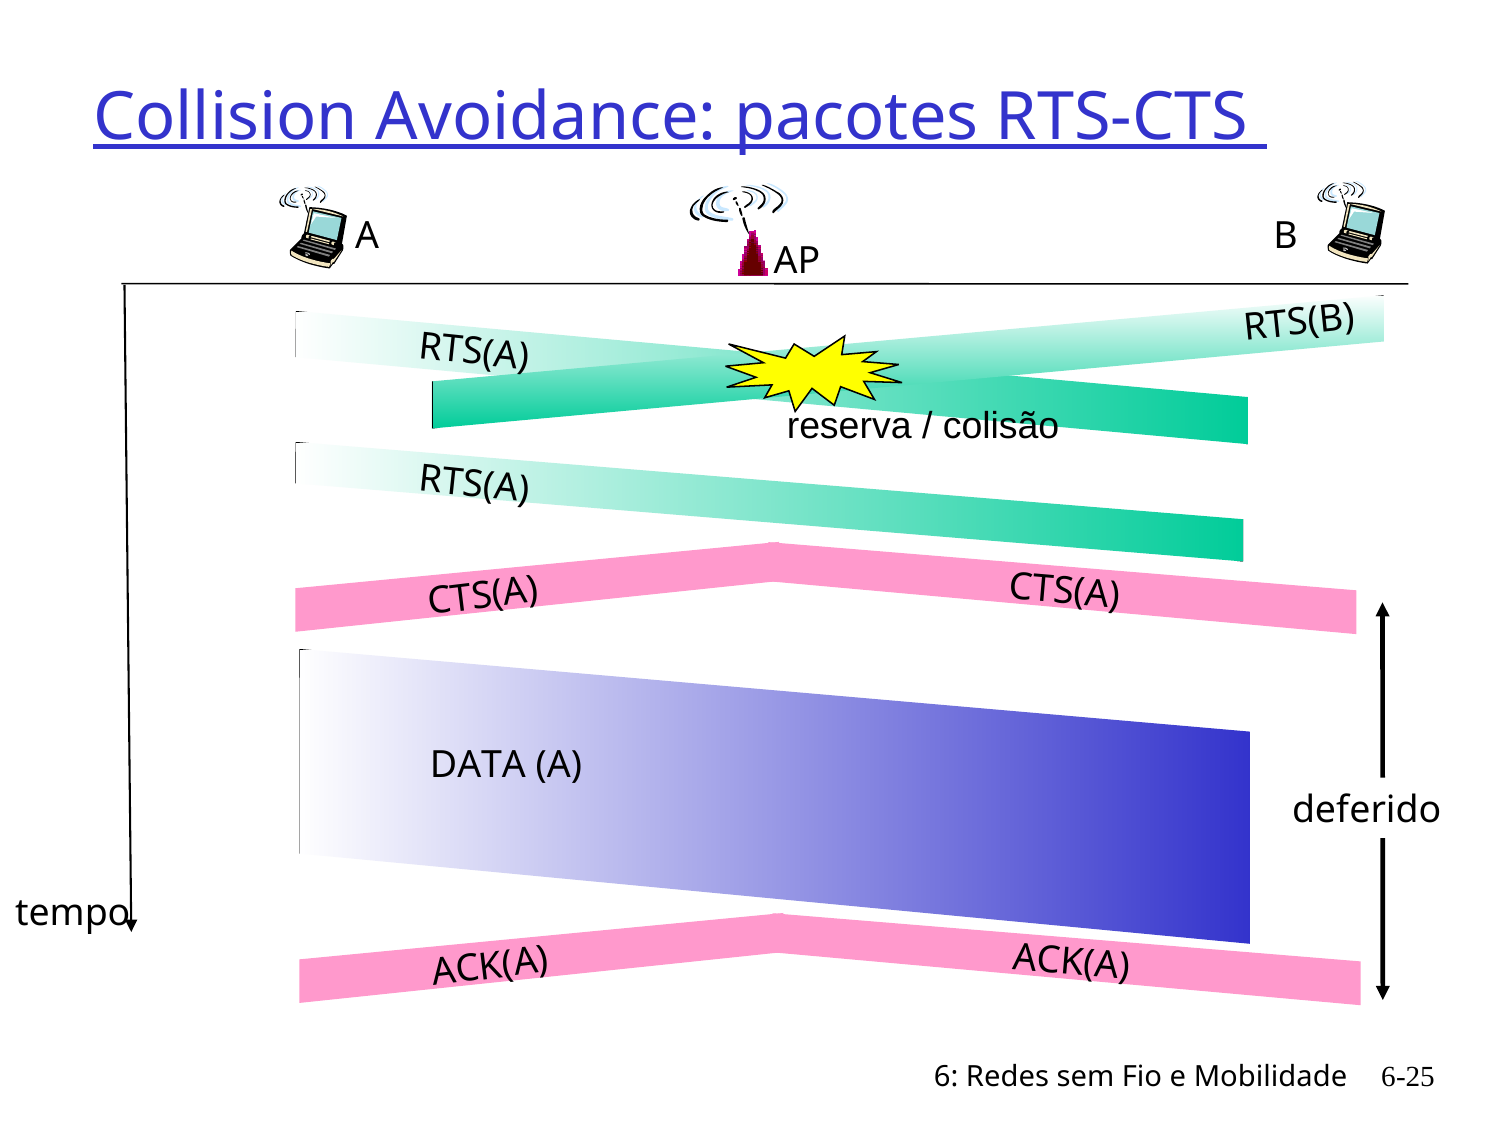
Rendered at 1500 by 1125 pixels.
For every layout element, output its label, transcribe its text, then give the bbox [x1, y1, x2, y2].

text_box [732, 197, 739, 206]
text_box ACK(A) [413, 924, 567, 1003]
text_box [740, 183, 789, 214]
text_box [431, 309, 1231, 429]
picture [1317, 180, 1385, 264]
text_box [295, 441, 407, 493]
text_box 6: Redes sem Fio e Mobilidade [728, 1050, 1339, 1125]
text_box tempo [0, 880, 146, 941]
text_box ACK(A) [995, 922, 1148, 997]
text_box reserva / colisão [772, 392, 1235, 454]
picture [738, 230, 768, 276]
text_box [299, 948, 419, 1003]
text_box [551, 541, 996, 605]
text_box AP [758, 285, 836, 290]
text_box [295, 577, 414, 632]
text_box B [1258, 203, 1313, 265]
text_box [299, 648, 1251, 944]
text_box RTS(A) [401, 311, 548, 387]
text_box [544, 462, 1183, 557]
text_box RTS(B) [1225, 282, 1373, 358]
text_box CTS(A) [991, 552, 1138, 625]
text_box [1368, 295, 1385, 343]
text_box A [340, 203, 395, 265]
text_box [561, 912, 1000, 975]
text_box DATA (A) [415, 732, 711, 794]
text_box [739, 207, 750, 235]
text_box RTS(A) [401, 444, 548, 520]
text_box CTS(A) [409, 554, 557, 632]
text_box Collision Avoidance: pacotes RTS-CTS [78, 18, 1354, 207]
text_box [295, 310, 406, 367]
text_box [1134, 572, 1357, 635]
text_box AP [758, 228, 836, 282]
picture [279, 185, 347, 269]
text_box deferido [1277, 777, 1492, 838]
text_box 6-<number> [1339, 1050, 1451, 1125]
text_box [689, 185, 734, 223]
text_box [1144, 943, 1361, 1006]
